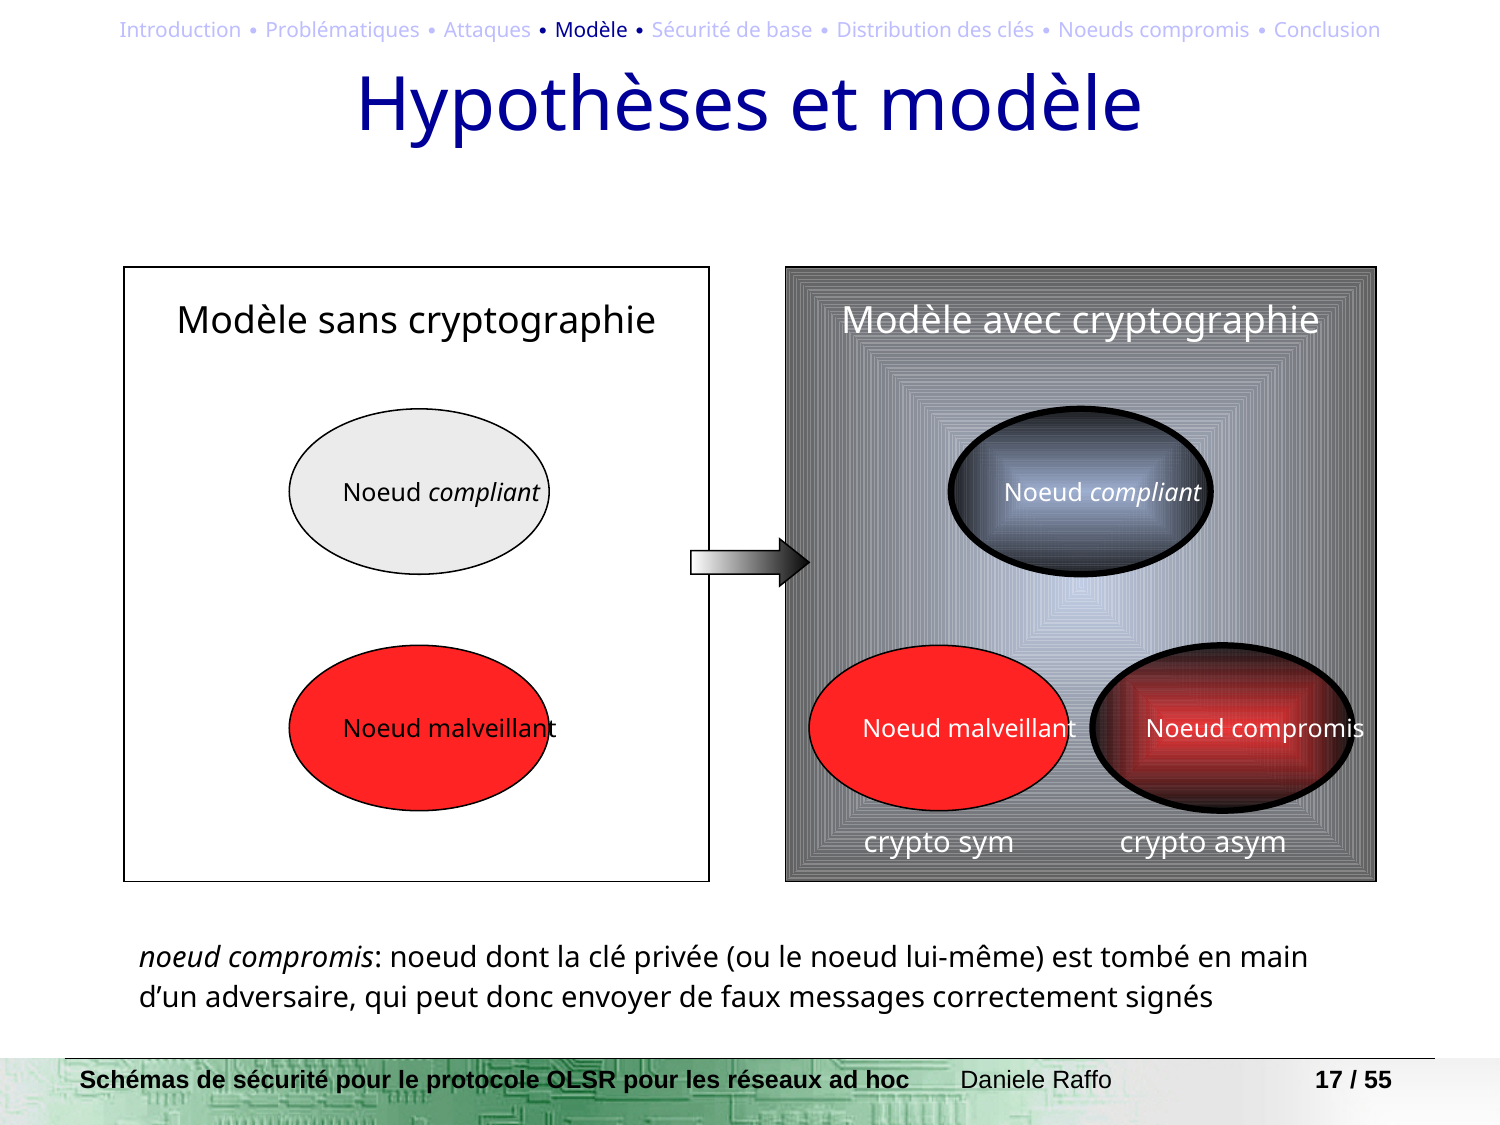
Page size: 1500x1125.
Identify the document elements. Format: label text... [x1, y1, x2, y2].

text_box Introduction ∙ Problématiques ∙ Attaques ∙ Modèle ∙ Sécurité de base ∙ Distribution des clés ∙ Noeuds compromis ∙ Conclusion [0, 7, 1500, 52]
text_box [690, 538, 810, 587]
text_box Modèle sans cryptographie [123, 267, 709, 882]
text_box Noeud compliant [950, 408, 1211, 575]
text_box Noeud malveillant [289, 645, 549, 811]
text_box Noeud compromis [1092, 645, 1353, 810]
text_box Modèle avec cryptographie [785, 267, 1376, 810]
text_box Noeud malveillant [809, 645, 1069, 810]
text_box Schémas de sécurité pour le protocole OLSR pour les réseaux ad hoc Daniele Raffo [64, 1058, 1436, 1103]
text_box Noeud compliant [289, 408, 550, 575]
picture [0, 1058, 1500, 1125]
text_box noeud compromis: noeud dont la clé privée (ou le noeud lui-même) est tombé en main d’un adversaire, qui peut donc envoyer de faux messages correctement signés [123, 928, 1377, 1024]
text_box crypto sym crypto asym [785, 810, 1377, 869]
text_box Hypothèses et modèle [64, 52, 1436, 161]
text_box Modèle avec cryptographie [785, 869, 1376, 882]
